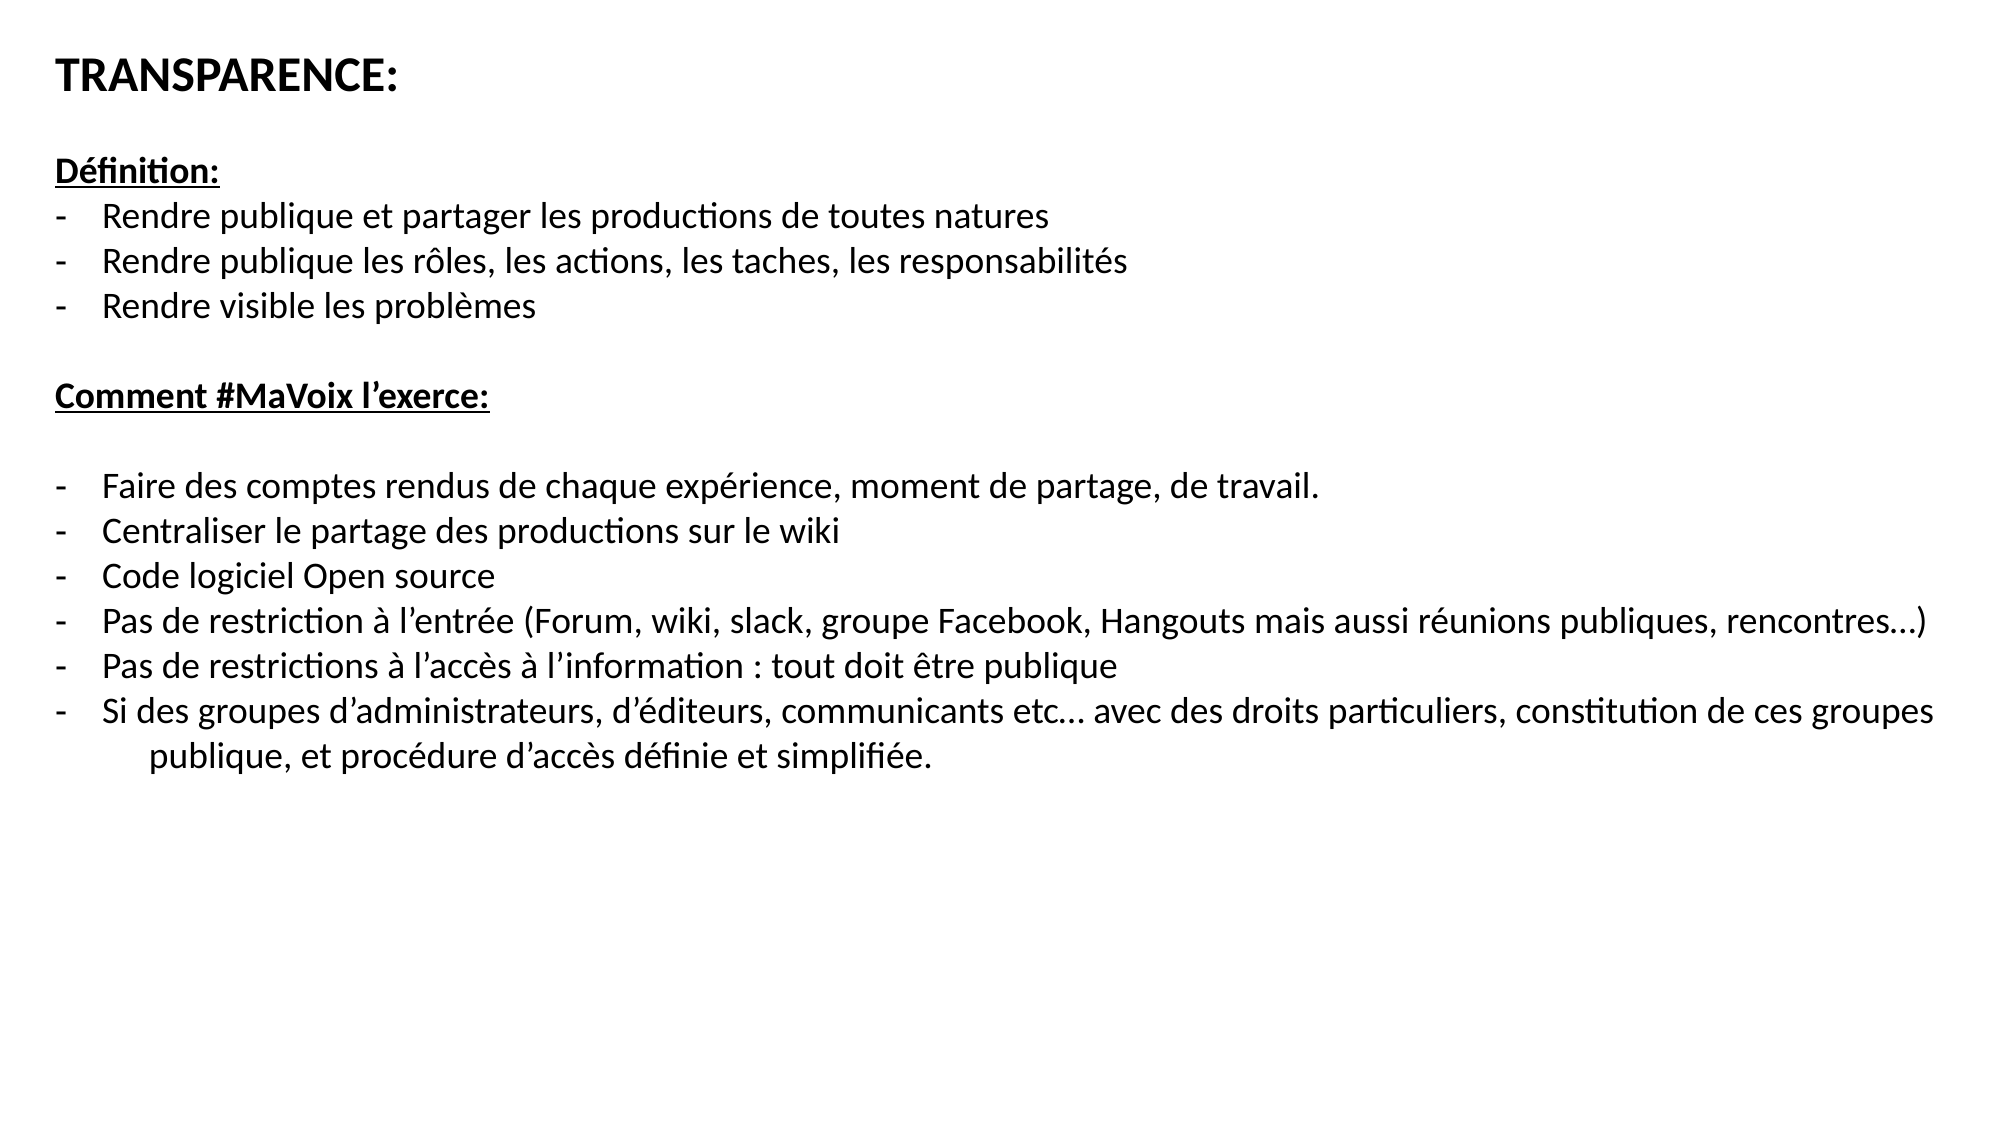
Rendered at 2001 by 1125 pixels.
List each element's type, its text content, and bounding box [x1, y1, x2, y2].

text_box TRANSPARENCE: Définition: Rendre publique et partager les productions de toutes natures Rendre publique les rôles, les actions, les taches, les responsabilités Rendre visible les problèmes Comment #MaVoix l’exerce: Faire des comptes rendus de chaque expérience, moment de partage, de travail. Centraliser le partage des productions sur le wiki Code logiciel Open source Pas de restriction à l’entrée (Forum, wiki, slack, groupe Facebook, Hangouts mais aussi réunions publiques, rencontres…) Pas de restrictions à l’accès à l’information : tout doit être publique Si des groupes d’administrateurs, d’éditeurs, communicants etc… avec des droits particuliers, constitution de ces groupes publique, et procédure d’accès définie et simplifiée. [40, 33, 1959, 837]
